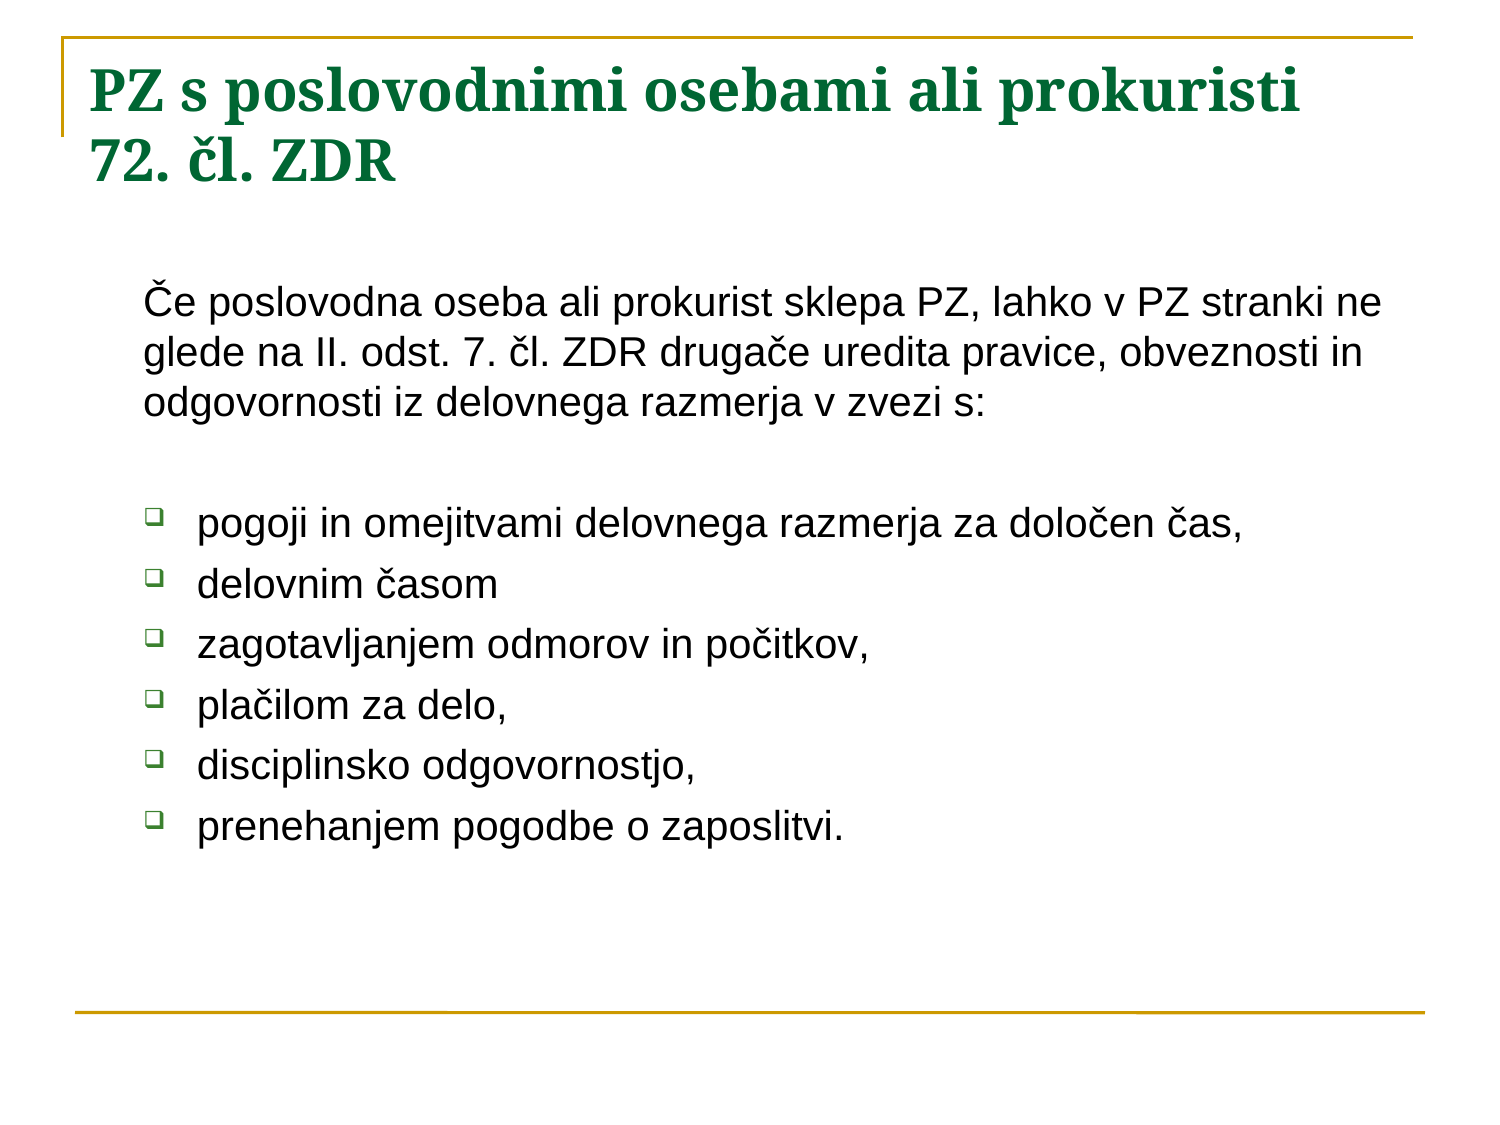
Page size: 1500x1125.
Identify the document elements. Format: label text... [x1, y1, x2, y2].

list Če poslovodna oseba ali prokurist sklepa PZ, lahko v PZ stranki ne glede na II. odst. 7. čl. ZDR drugače uredita pravice, obveznosti in odgovornosti iz delovnega razmerja v zvezi s: pogoji in omejitvami delovnega razmerja za določen čas, delovnim časom zagotavljanjem odmorov in počitkov, plačilom za delo, disciplinsko odgovornostjo, prenehanjem pogodbe o zaposlitvi. [75, 267, 1426, 1071]
title PZ s poslovodnimi osebami ali prokuristi 72. čl. ZDR [75, 45, 1426, 233]
